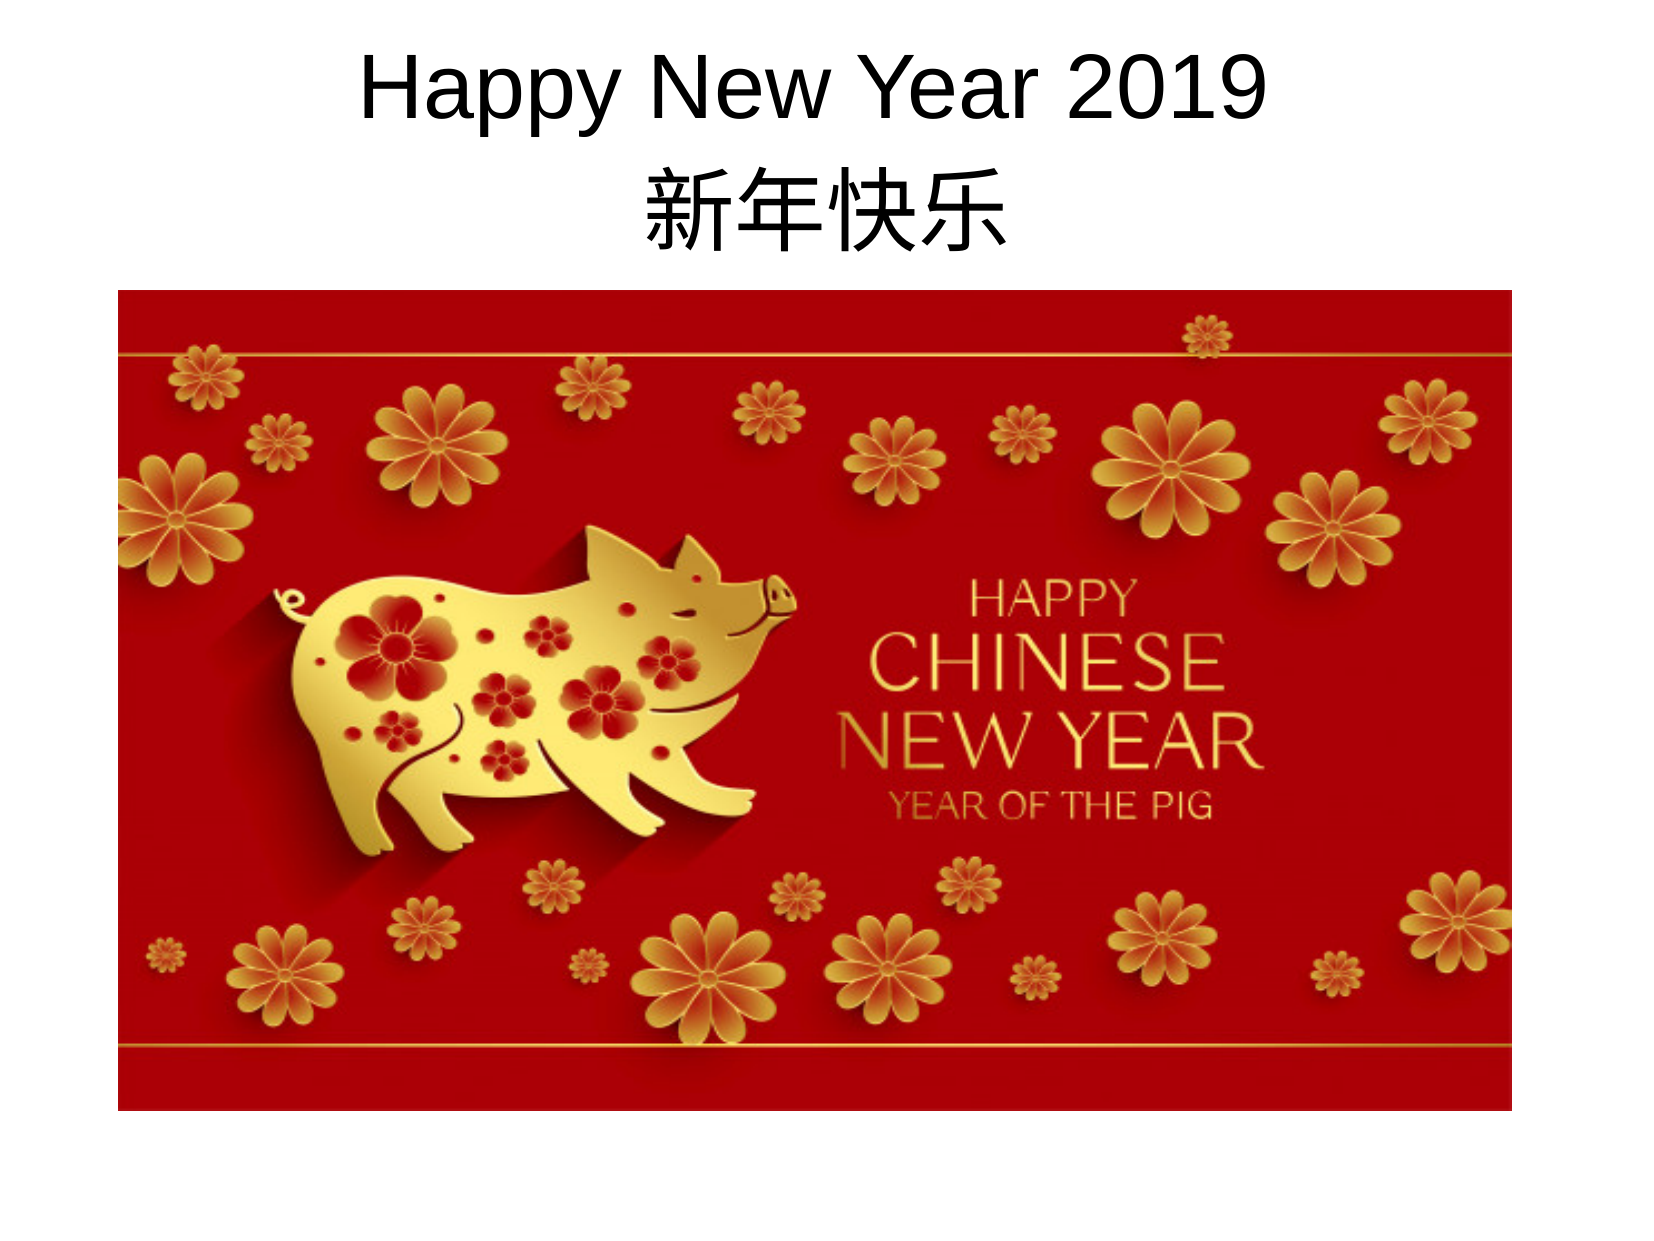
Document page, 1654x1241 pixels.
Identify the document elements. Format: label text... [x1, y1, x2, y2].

picture [118, 290, 1512, 1111]
title Happy New Year 2019 新年快乐 [82, 41, 1571, 265]
